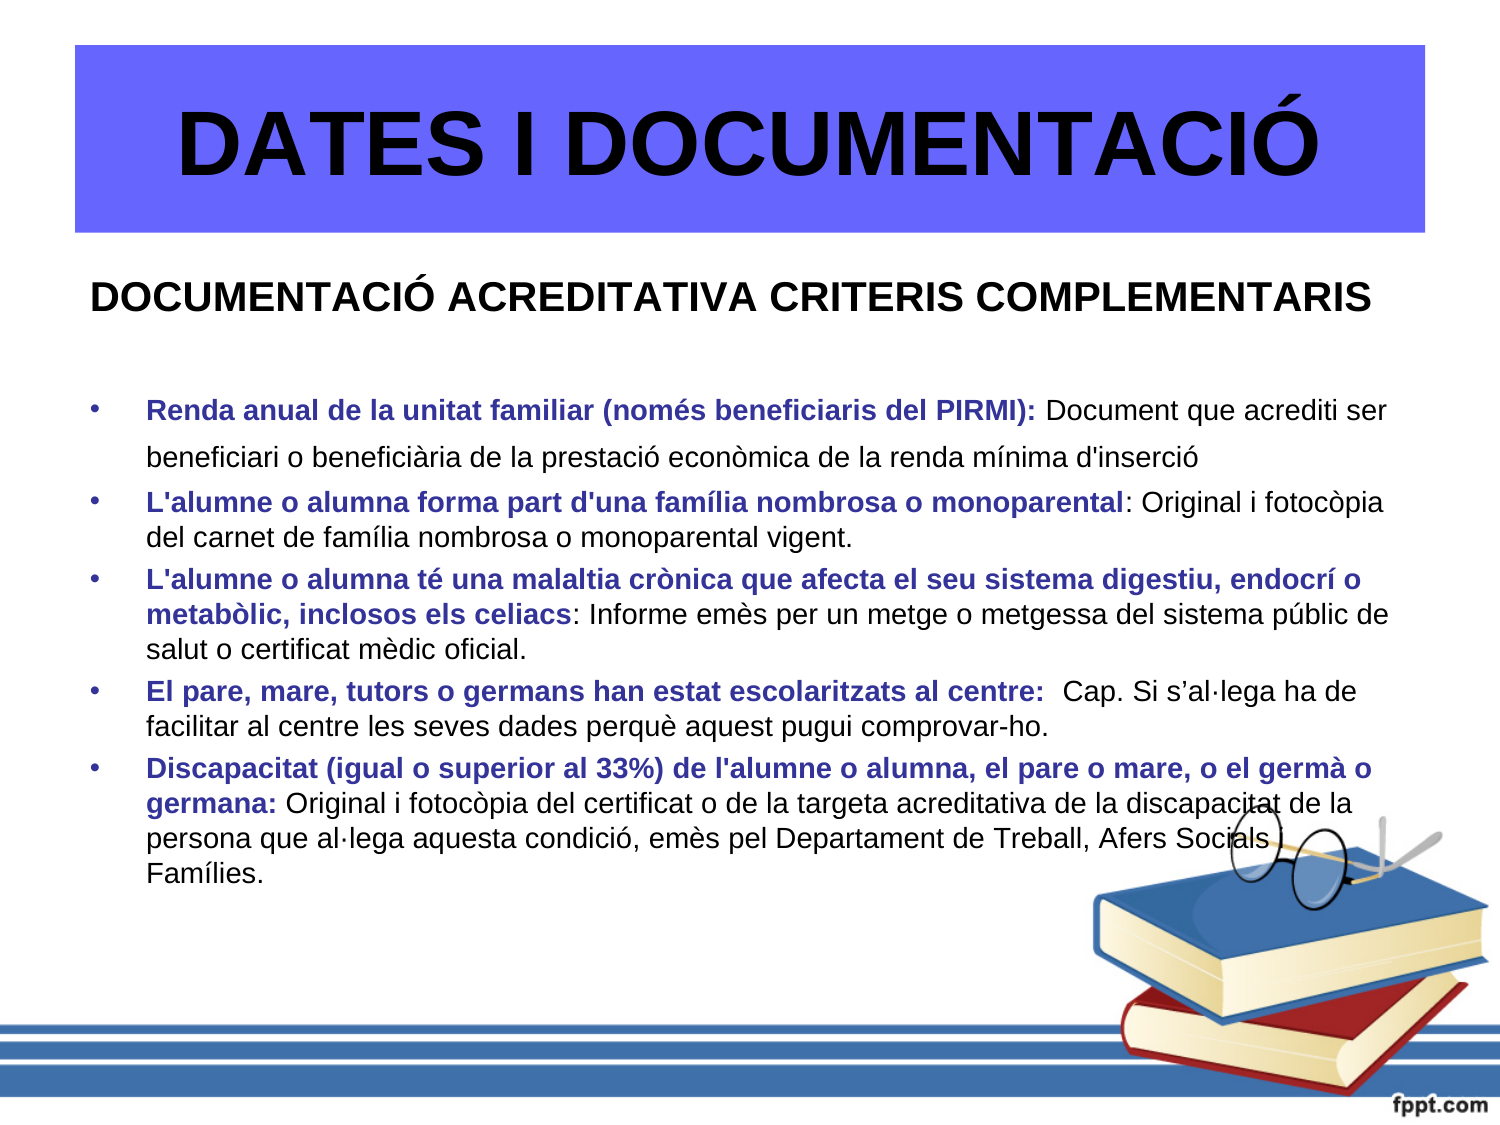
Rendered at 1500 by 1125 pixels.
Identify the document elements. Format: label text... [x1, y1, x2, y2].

picture [0, 0, 1500, 1125]
list DOCUMENTACIÓ ACREDITATIVA CRITERIS COMPLEMENTARIS Renda anual de la unitat familiar (només beneficiaris del PIRMI): Document que acrediti ser beneficiari o beneficiària de la prestació econòmica de la renda mínima d'inserció L'alumne o alumna forma part d'una família nombrosa o monoparental: Original i fotocòpia del carnet de família nombrosa o monoparental vigent. L'alumne o alumna té una malaltia crònica que afecta el seu sistema digestiu, endocrí o metabòlic, inclosos els celiacs: Informe emès per un metge o metgessa del sistema públic de salut o certificat mèdic oficial. El pare, mare, tutors o germans han estat escolaritzats al centre: Cap. Si s’al·lega ha de facilitar al centre les seves dades perquè aquest pugui comprovar-ho. Discapacitat (igual o superior al 33%) de l'alumne o alumna, el pare o mare, o el germà o germana: Original i fotocòpia del certificat o de la targeta acreditativa de la discapacitat de la persona que al·lega aquesta condició, emès pel Departament de Treball, Afers Socials i Famílies. [75, 262, 1426, 1006]
title DATES I DOCUMENTACIÓ [75, 45, 1426, 233]
